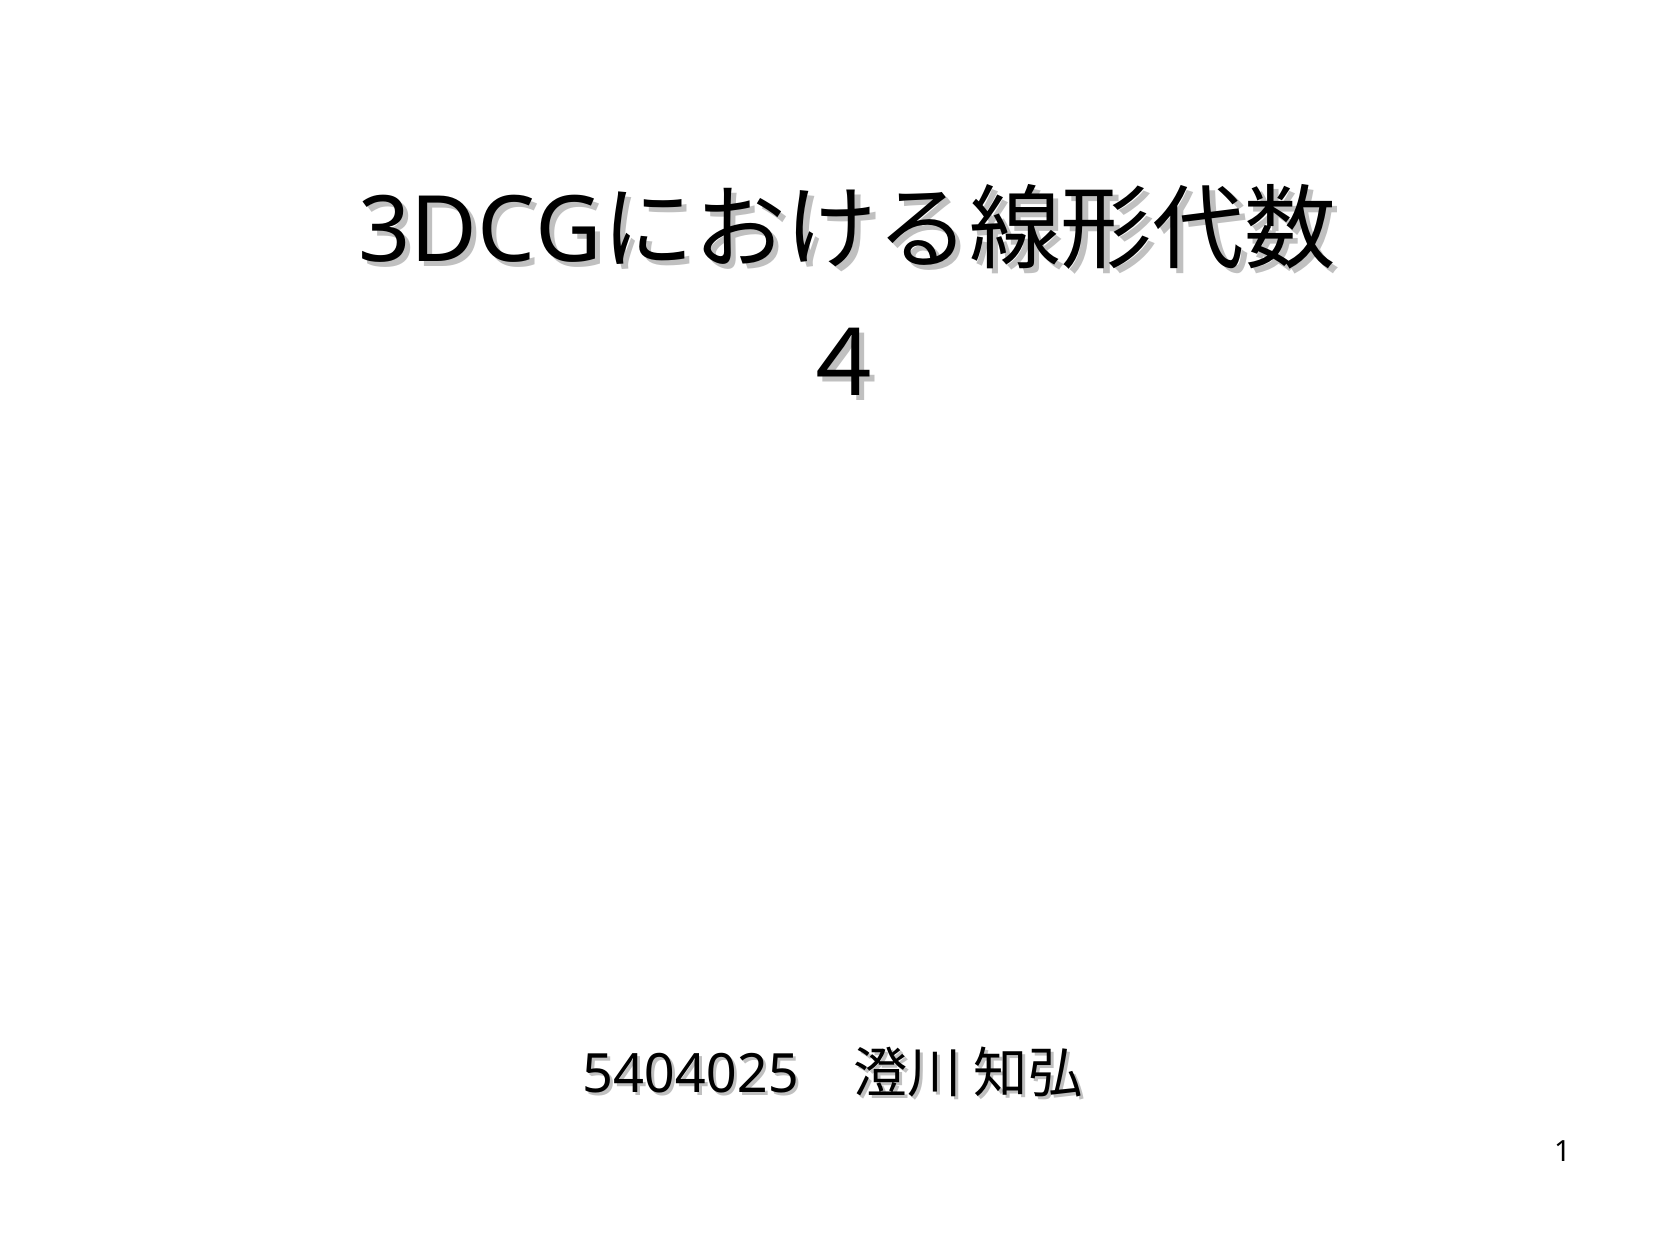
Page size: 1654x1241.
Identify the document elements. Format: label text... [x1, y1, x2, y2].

text_box 5404025 澄川 知弘 [567, 1021, 1087, 1097]
text_box 3DCGにおける線形代数 ４ [343, 147, 1292, 365]
